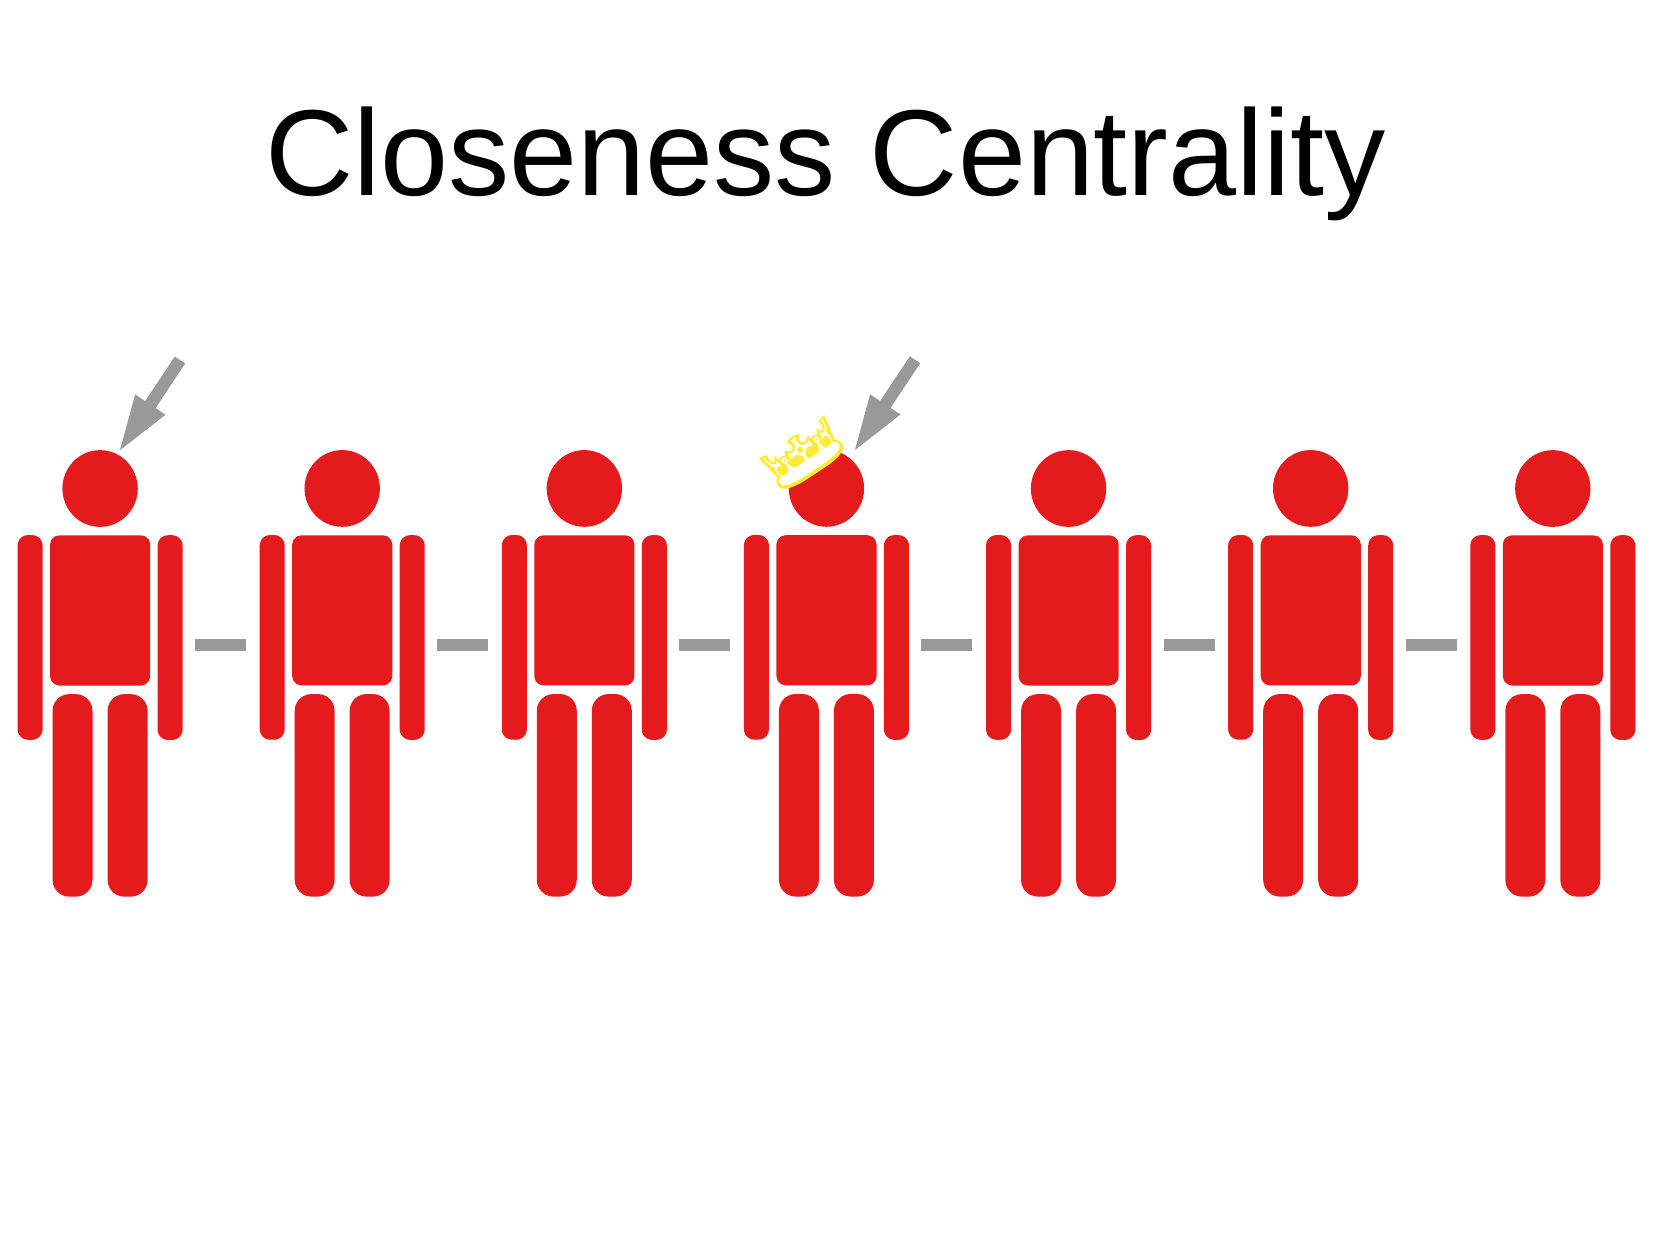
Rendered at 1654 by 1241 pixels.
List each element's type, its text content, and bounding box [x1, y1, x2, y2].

text_box [52, 694, 93, 897]
text_box [157, 535, 183, 740]
text_box [50, 535, 151, 686]
text_box [1228, 535, 1254, 740]
text_box [62, 450, 138, 527]
text_box [833, 693, 874, 897]
text_box [1505, 694, 1546, 897]
text_box [1030, 450, 1107, 527]
text_box [1126, 535, 1152, 740]
text_box [1018, 535, 1119, 686]
text_box [534, 535, 635, 686]
text_box [1318, 694, 1359, 897]
picture [758, 414, 849, 496]
text_box [1021, 694, 1062, 897]
text_box [1515, 450, 1591, 527]
text_box [778, 693, 819, 897]
text_box [776, 535, 877, 686]
text_box [349, 694, 390, 897]
text_box [304, 450, 380, 527]
text_box [536, 694, 577, 897]
text_box [546, 450, 623, 527]
text_box [294, 694, 335, 897]
text_box [1470, 535, 1496, 740]
text_box [292, 535, 393, 686]
text_box [743, 534, 769, 740]
text_box [501, 535, 527, 740]
text_box [883, 535, 909, 740]
text_box [1502, 535, 1603, 686]
text_box [1260, 535, 1361, 686]
text_box [1263, 694, 1304, 897]
text_box [1560, 694, 1601, 897]
text_box [1076, 694, 1117, 897]
text_box [1610, 535, 1636, 740]
text_box [107, 694, 148, 897]
text_box [591, 694, 632, 897]
text_box [986, 535, 1012, 740]
text_box [641, 535, 667, 740]
text_box [788, 455, 865, 527]
text_box [399, 535, 425, 740]
text_box [1272, 450, 1349, 527]
text_box [259, 535, 285, 740]
text_box [17, 535, 43, 740]
text_box [1368, 535, 1394, 740]
title Closeness Centrality [82, 49, 1571, 257]
